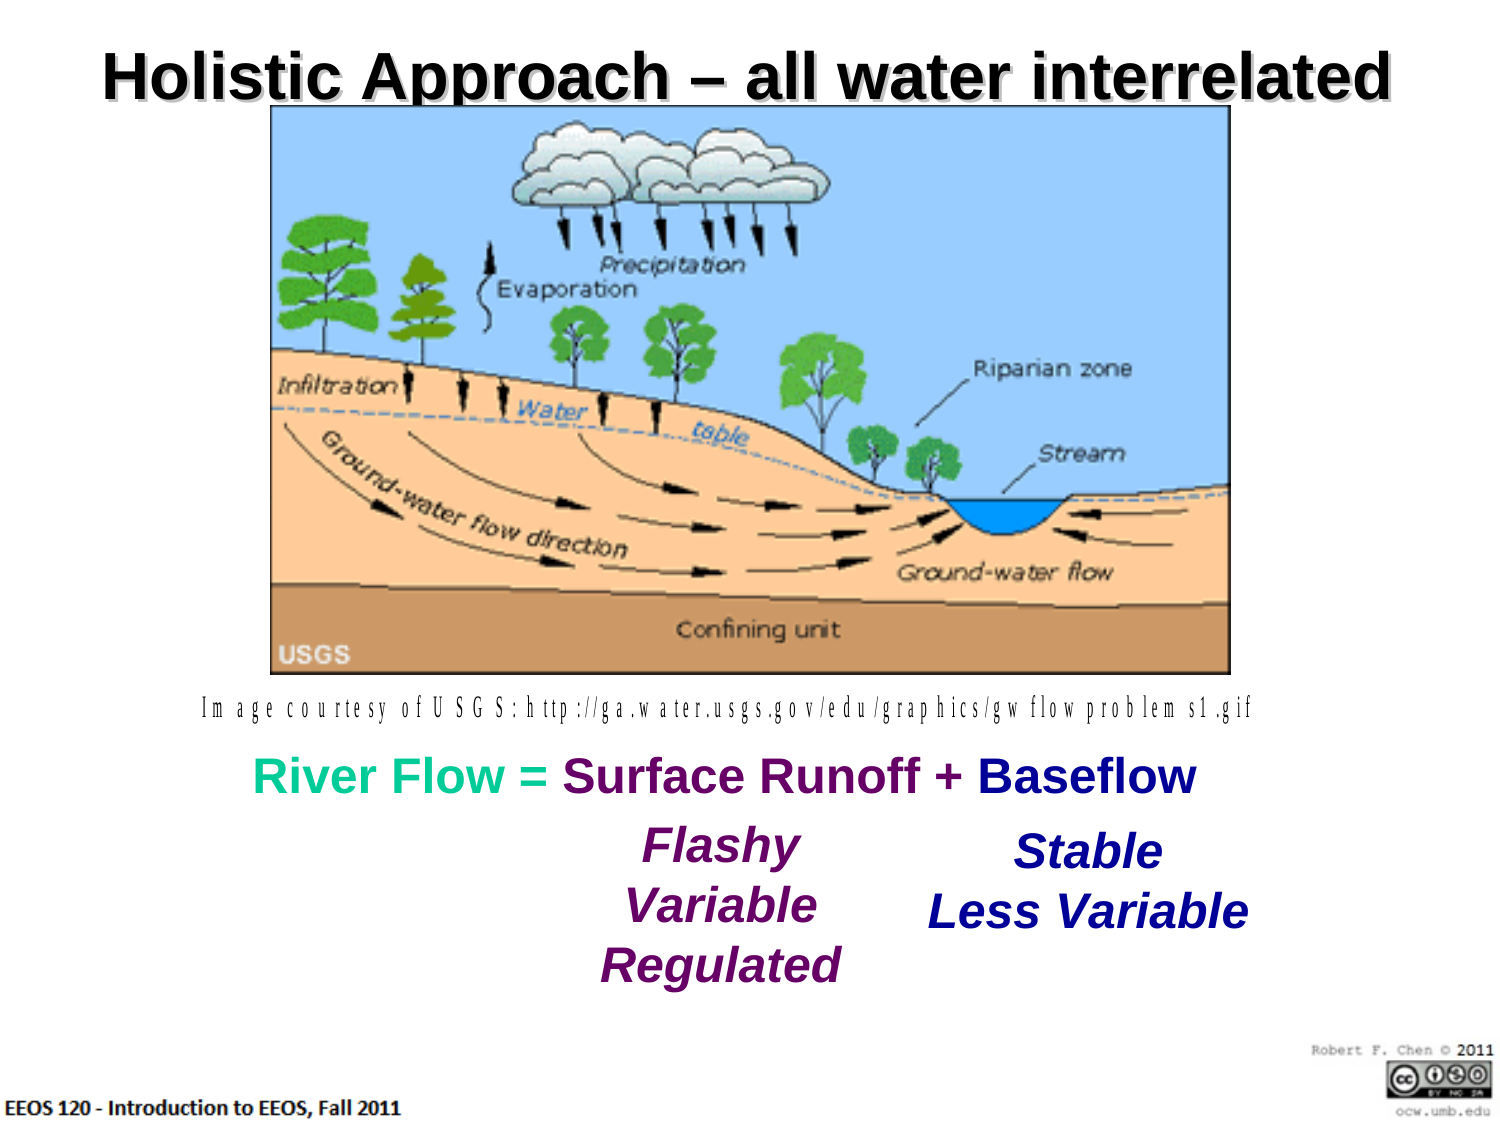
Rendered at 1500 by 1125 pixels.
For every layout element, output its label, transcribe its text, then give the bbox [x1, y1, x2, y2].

picture [1304, 1037, 1500, 1125]
text_box Flashy Variable Regulated [585, 805, 857, 1001]
text_box Surface Runoff + [547, 736, 962, 812]
text_box River Flow = [237, 736, 547, 812]
text_box Baseflow [962, 736, 1212, 811]
text_box Stable Less Variable [912, 811, 1265, 947]
picture [180, 105, 1284, 736]
text_box Holistic Approach – all water interrelated [86, 24, 1410, 121]
picture [0, 1090, 406, 1125]
